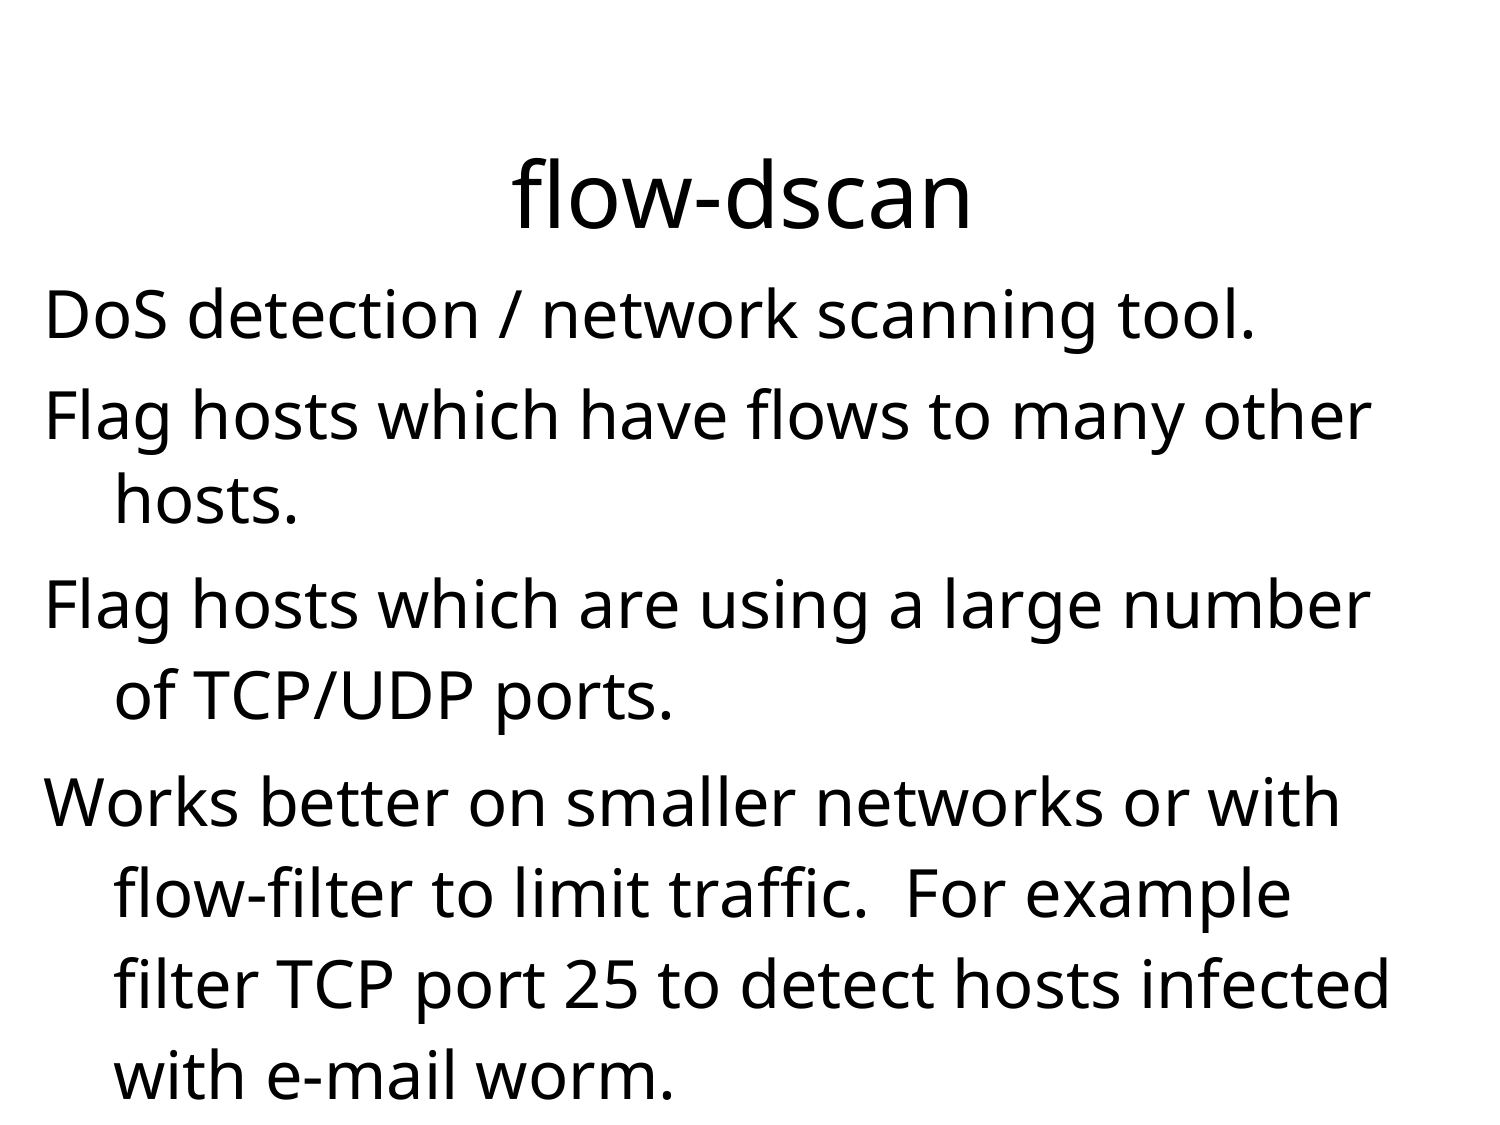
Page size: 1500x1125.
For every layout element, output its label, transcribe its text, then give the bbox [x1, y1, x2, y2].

list DoS detection / network scanning tool. Flag hosts which have flows to many other hosts. Flag hosts which are using a large number of TCP/UDP ports. Works better on smaller networks or with flow-filter to limit traffic. For example filter TCP port 25 to detect hosts infected with e-mail worm. [29, 262, 1477, 1125]
title flow-dscan [112, 79, 1388, 262]
